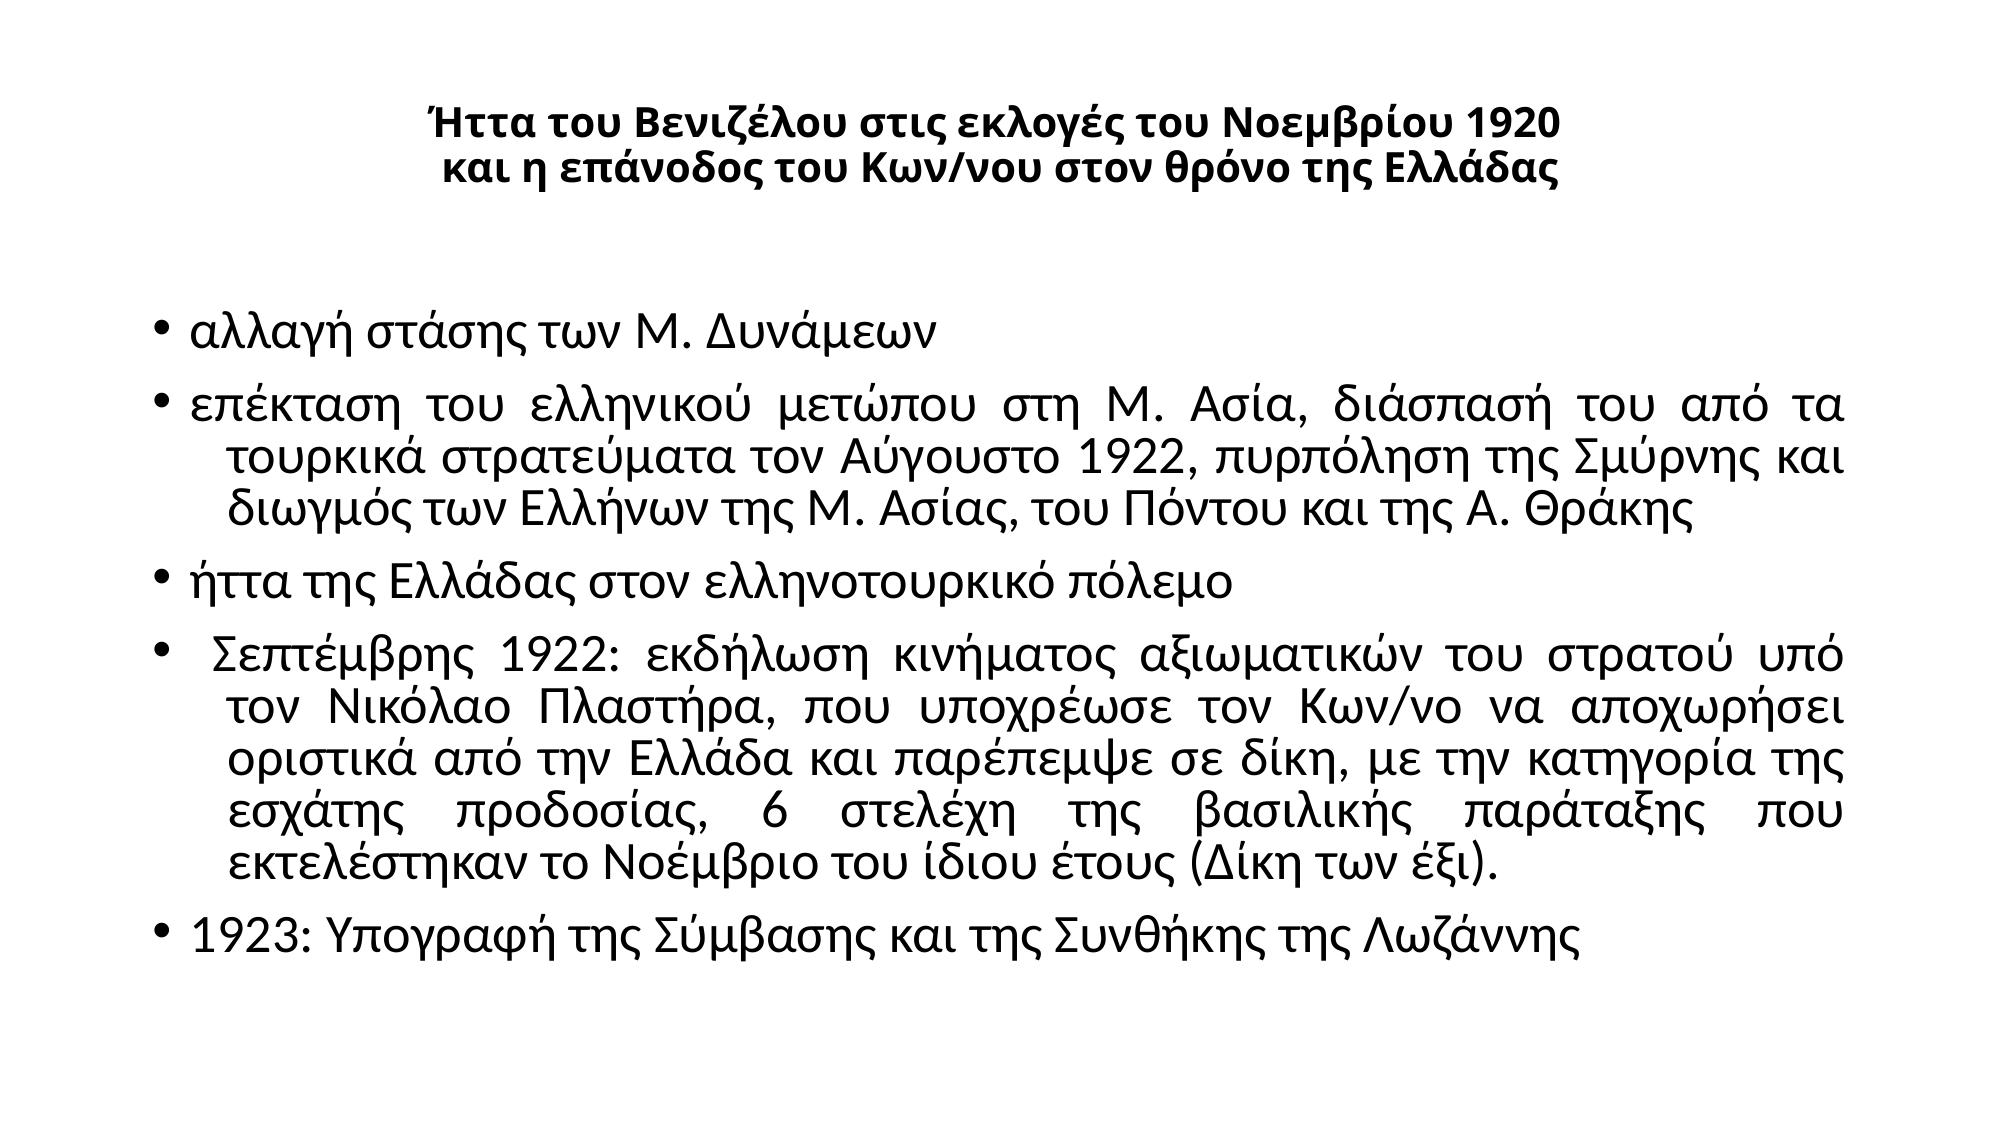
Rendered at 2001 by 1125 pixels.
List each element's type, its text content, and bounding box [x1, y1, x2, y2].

list αλλαγή στάσης των Μ. Δυνάμεων επέκταση του ελληνικού μετώπου στη Μ. Ασία, διάσπασή του από τα τουρκικά στρατεύματα τον Αύγουστο 1922, πυρπόληση της Σμύρνης και διωγμός των Ελλήνων της Μ. Ασίας, του Πόντου και της Α. Θράκης ήττα της Ελλάδας στον ελληνοτουρκικό πόλεμο Σεπτέμβρης 1922: εκδήλωση κινήματος αξιωματικών του στρατού υπό τον Νικόλαο Πλαστήρα, που υποχρέωσε τον Κων/νο να αποχωρήσει οριστικά από την Ελλάδα και παρέπεμψε σε δίκη, με την κατηγορία της εσχάτης προδοσίας, 6 στελέχη της βασιλικής παράταξης που εκτελέστηκαν το Νοέμβριο του ίδιου έτους (Δίκη των έξι). 1923: Υπογραφή της Σύμβασης και της Συνθήκης της Λωζάννης [137, 299, 1863, 1014]
title Ήττα του Βενιζέλου στις εκλογές του Νοεμβρίου 1920 και η επάνοδος του Κων/νου στον θρόνο της Ελλάδας [137, 59, 1863, 278]
